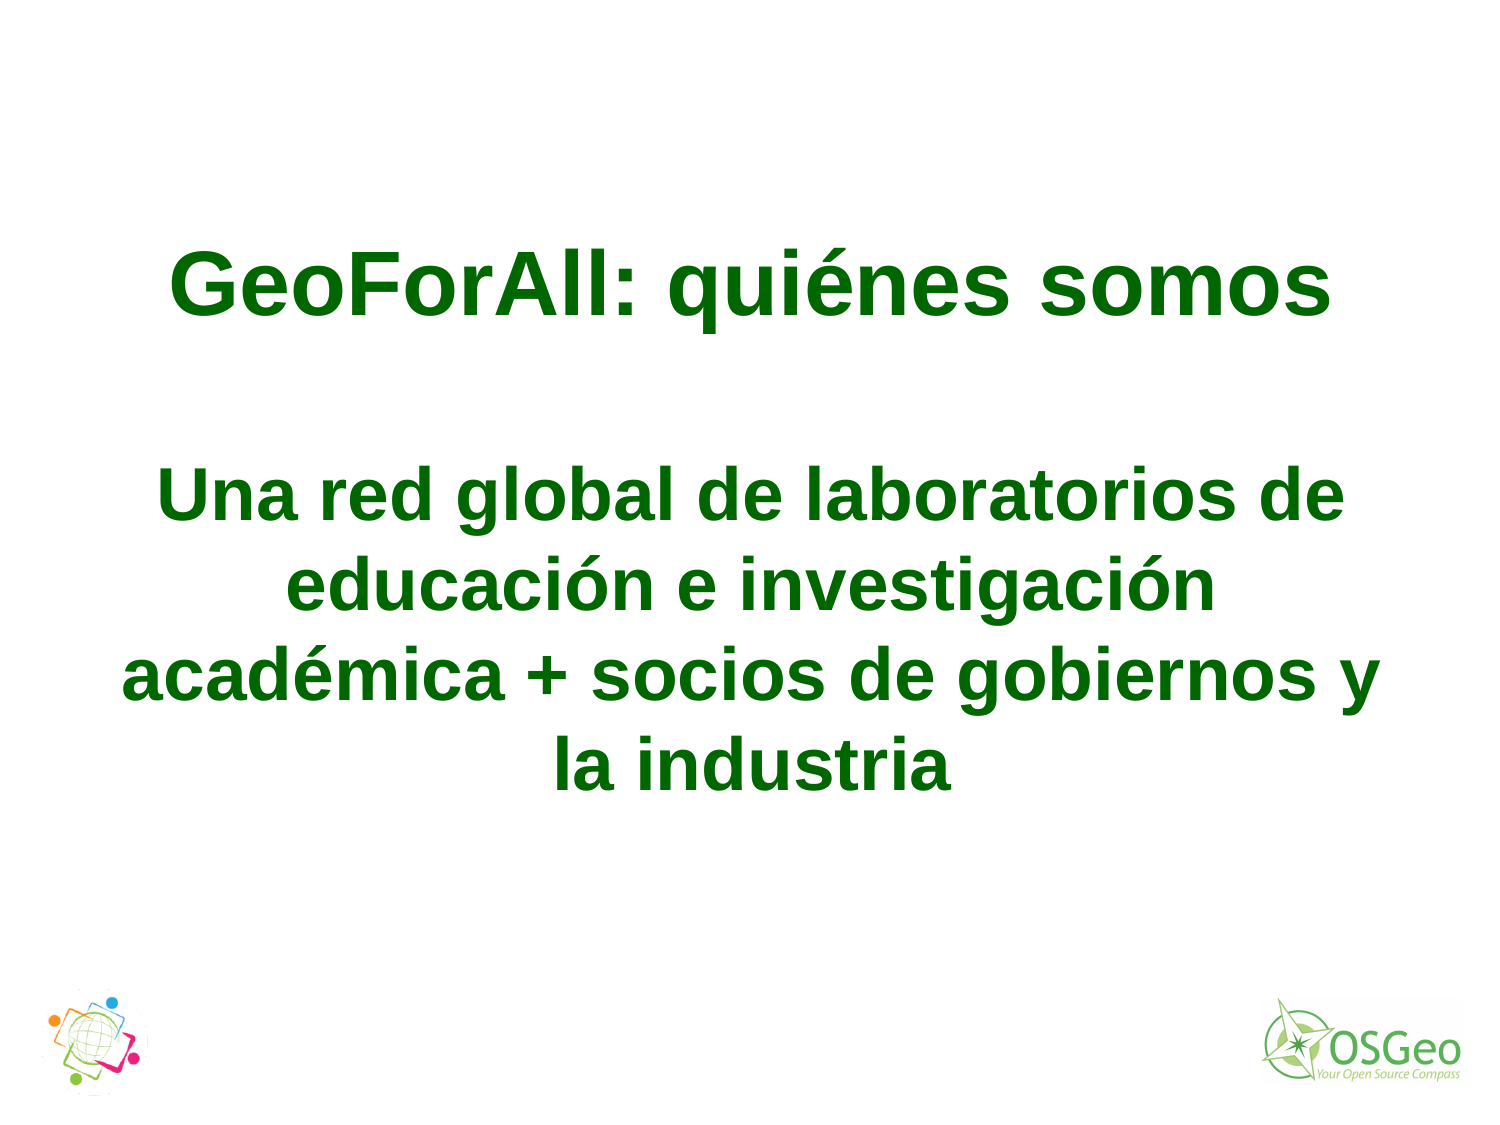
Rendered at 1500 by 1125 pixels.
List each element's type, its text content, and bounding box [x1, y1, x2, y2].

picture [40, 987, 148, 1096]
picture [1261, 997, 1463, 1085]
list Una red global de laboratorios de educación e investigación académica + socios de gobiernos y la industria [76, 438, 1427, 814]
title GeoForAll: quiénes somos [76, 196, 1427, 362]
